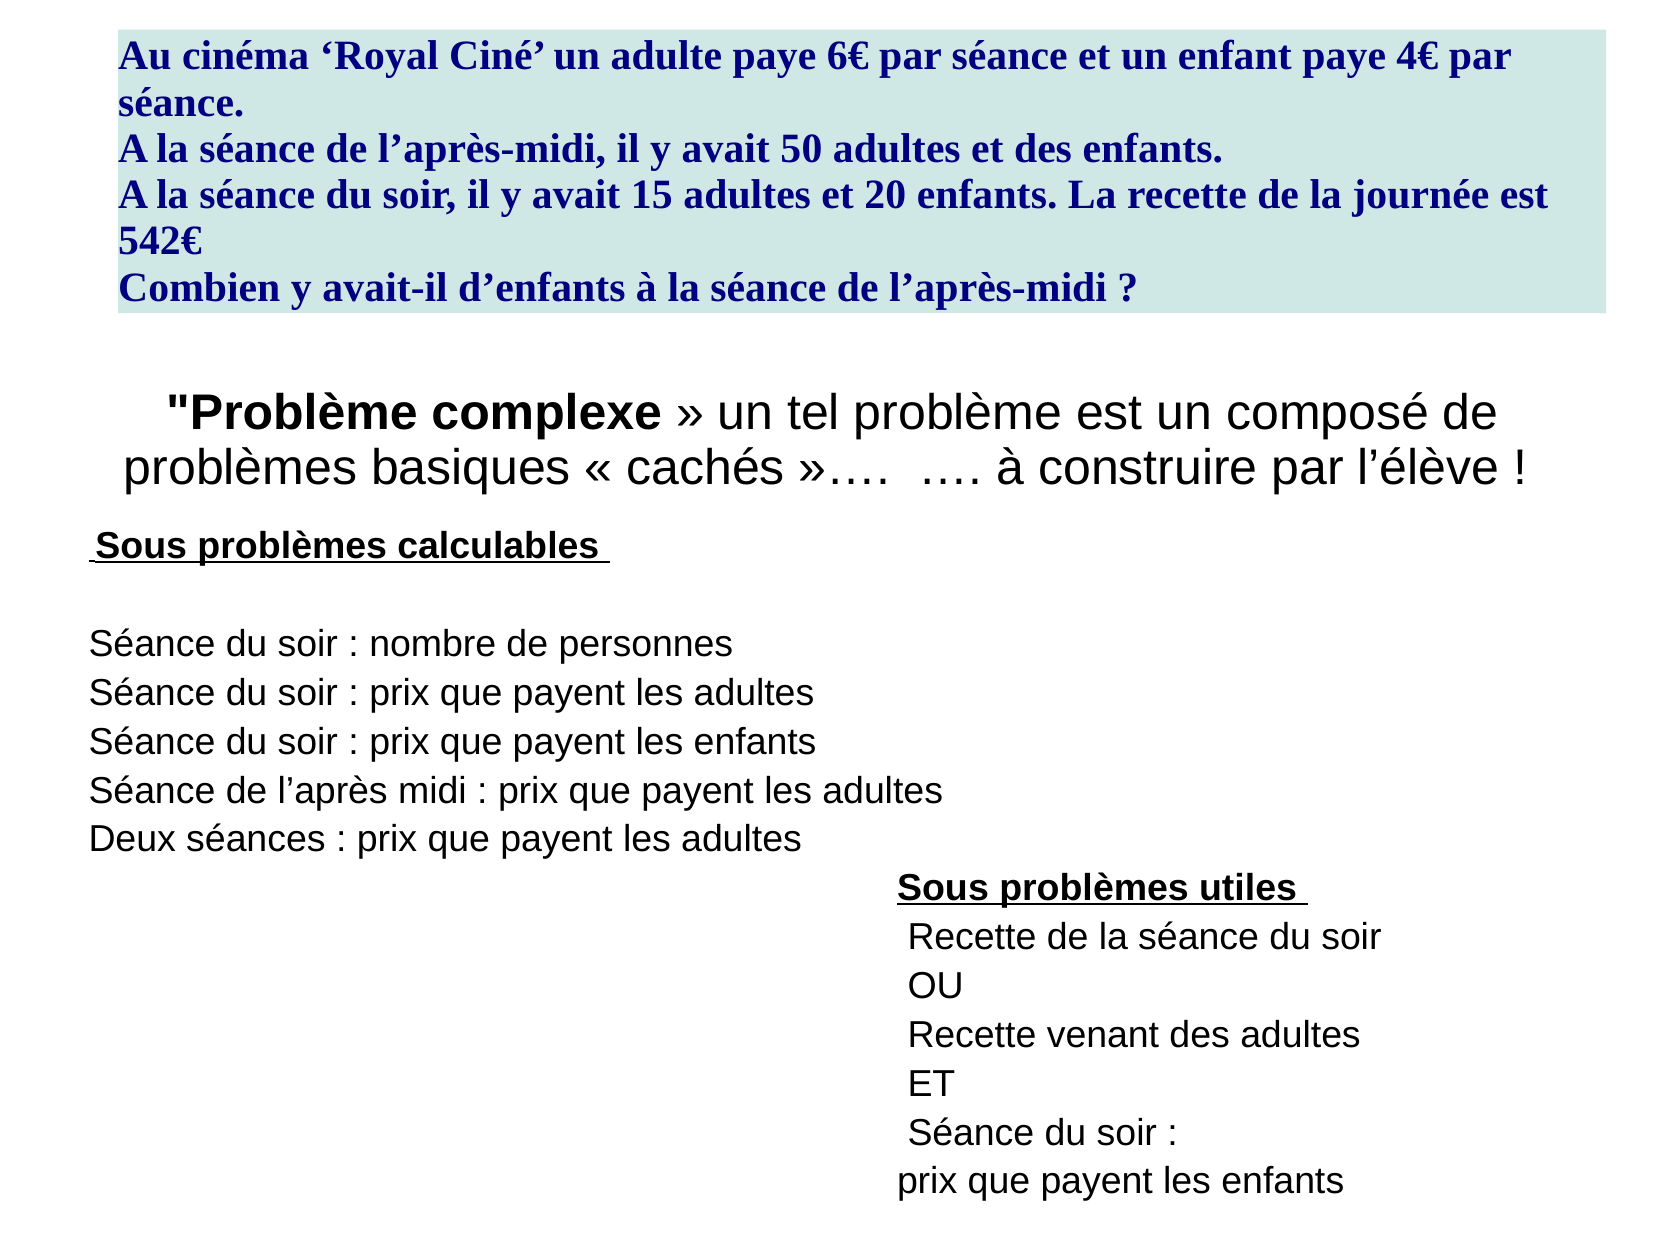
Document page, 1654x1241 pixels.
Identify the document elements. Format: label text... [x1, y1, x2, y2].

list "Problème complexe » un tel problème est un composé de problèmes basiques « cachés »…. …. à construire par l’élève ! Sous problèmes calculables Séance du soir : nombre de personnes Séance du soir : prix que payent les adultes Séance du soir : prix que payent les enfants Séance de l’après midi : prix que payent les adultes Deux séances : prix que payent les adultes Sous problèmes utiles Recette de la séance du soir OU Recette venant des adultes ET Séance du soir : prix que payent les enfants [88, 383, 1577, 1241]
title Au cinéma ‘Royal Ciné’ un adulte paye 6€ par séance et un enfant paye 4€ par séance. A la séance de l’après-midi, il y avait 50 adultes et des enfants. A la séance du soir, il y avait 15 adultes et 20 enfants. La recette de la journée est 542€ Combien y avait-il d’enfants à la séance de l’après-midi ? [118, 29, 1607, 314]
